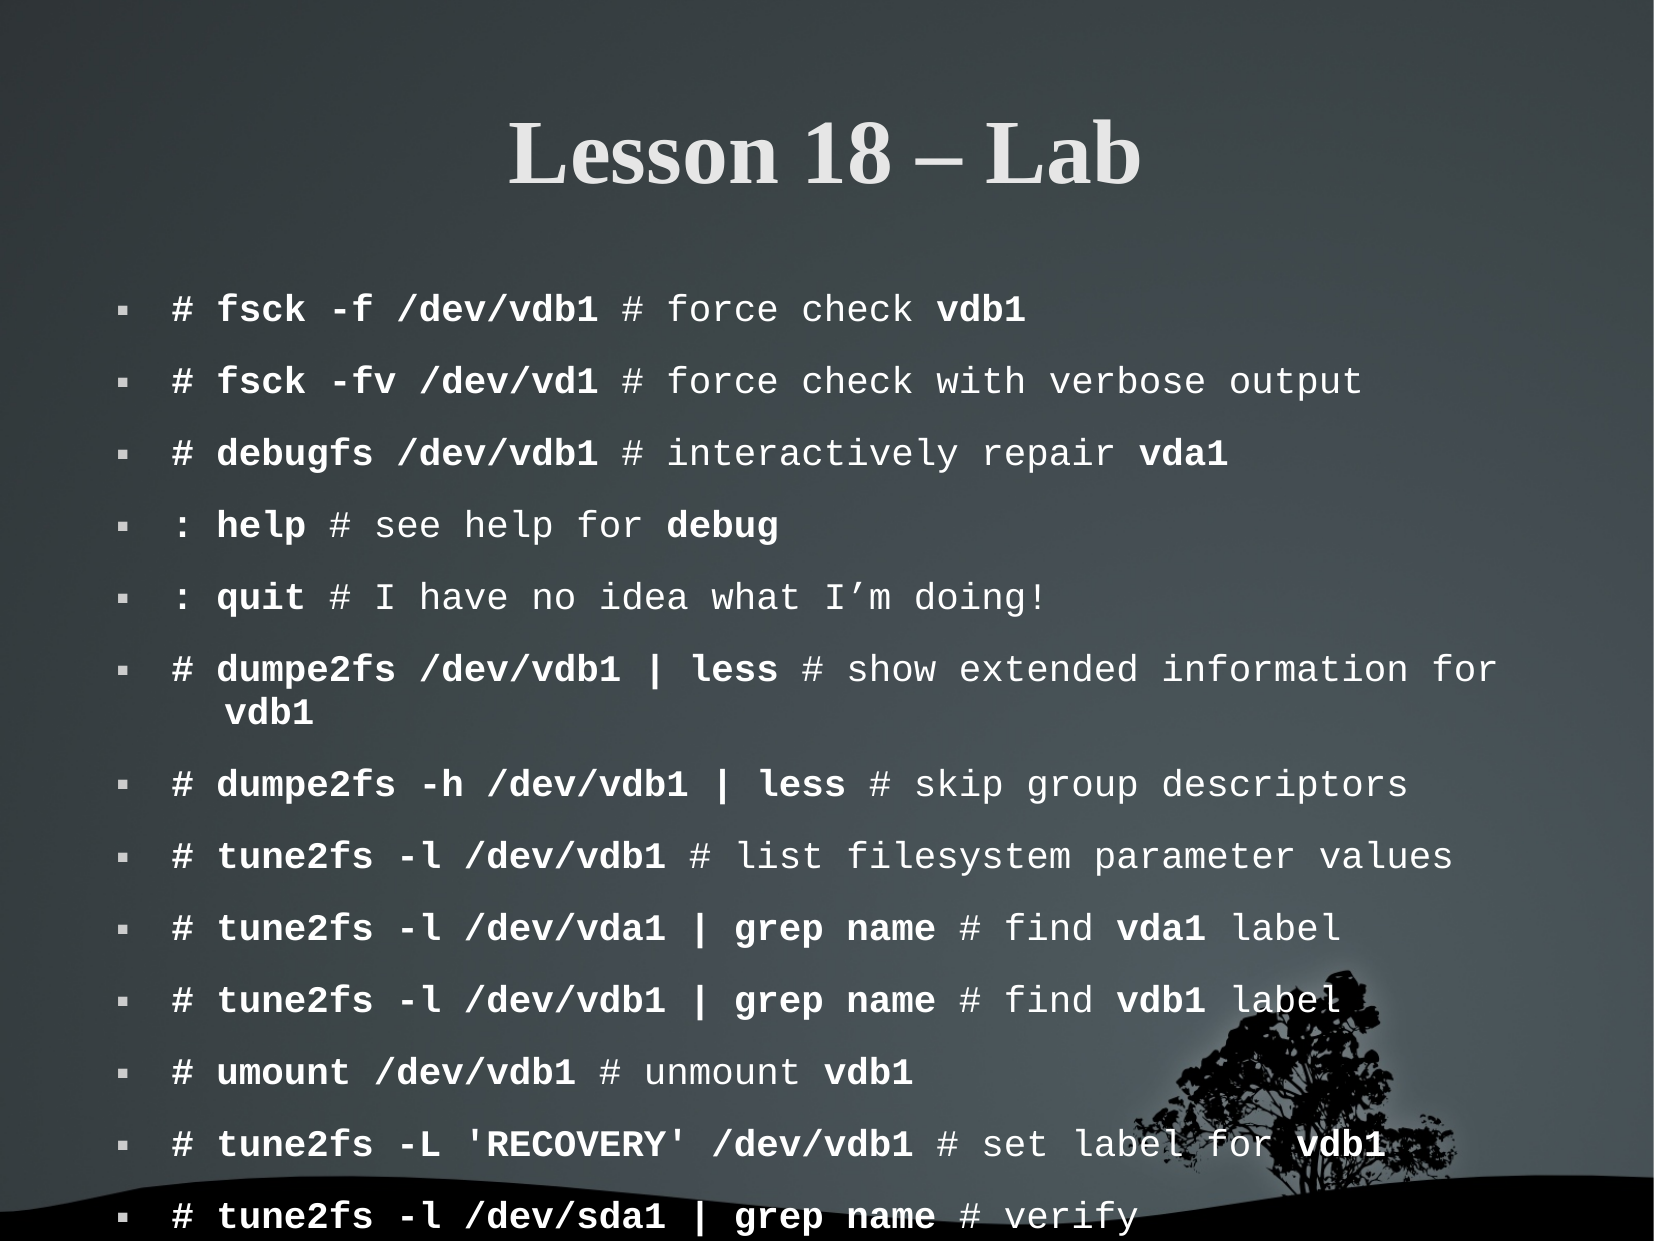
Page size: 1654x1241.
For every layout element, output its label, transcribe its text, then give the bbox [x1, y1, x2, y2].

title Lesson 18 – Lab [82, 49, 1571, 257]
picture [0, 0, 1654, 1241]
list # fsck -f /dev/vdb1 # force check vdb1 # fsck -fv /dev/vd1 # force check with verbose output # debugfs /dev/vdb1 # interactively repair vda1 : help # see help for debug : quit # I have no idea what I’m doing! # dumpe2fs /dev/vdb1 | less # show extended information for vdb1 # dumpe2fs -h /dev/vdb1 | less # skip group descriptors # tune2fs -l /dev/vdb1 # list filesystem parameter values # tune2fs -l /dev/vda1 | grep name # find vda1 label # tune2fs -l /dev/vdb1 | grep name # find vdb1 label # umount /dev/vdb1 # unmount vdb1 # tune2fs -L 'RECOVERY' /dev/vdb1 # set label for vdb1 # tune2fs -l /dev/sda1 | grep name # verify [82, 290, 1571, 1109]
